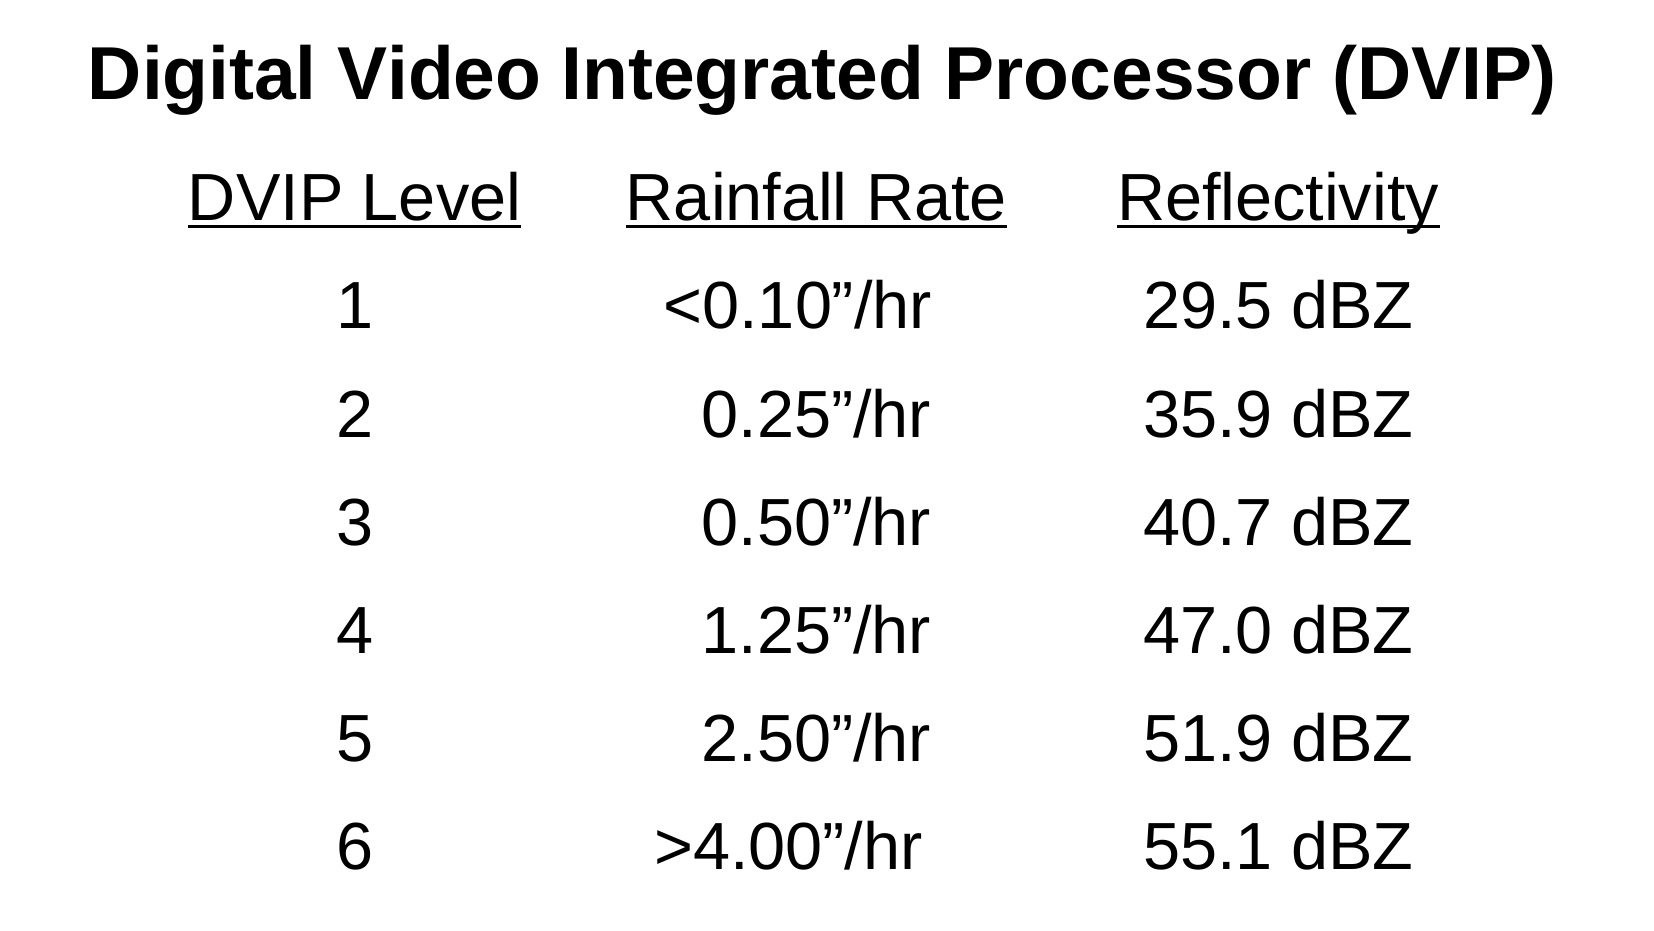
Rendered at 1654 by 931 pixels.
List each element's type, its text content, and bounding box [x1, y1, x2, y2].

table_cell >4.00”/hr [586, 789, 1047, 897]
table_cell 3 [124, 464, 586, 573]
table_cell 1 [124, 248, 586, 356]
table_cell 0.50”/hr [586, 464, 1047, 573]
table_cell 29.5 dBZ [1047, 248, 1509, 356]
table_cell 5 [124, 681, 586, 789]
table_cell 47.0 dBZ [1047, 573, 1509, 681]
table_cell 0.25”/hr [586, 356, 1047, 464]
table_header Rainfall Rate [586, 140, 1047, 248]
table_cell 6 [124, 789, 586, 897]
table_cell 1.25”/hr [586, 573, 1047, 681]
table_header DVIP Level [124, 140, 586, 248]
table_cell 4 [124, 573, 586, 681]
table_cell 2.50”/hr [586, 681, 1047, 789]
title Digital Video Integrated Processor (DVIP) [0, 5, 1651, 133]
table_header Reflectivity [1047, 140, 1509, 248]
table_cell <0.10”/hr [586, 248, 1047, 356]
table_cell 35.9 dBZ [1047, 356, 1509, 464]
table_cell 40.7 dBZ [1047, 464, 1509, 573]
table_cell 2 [124, 356, 586, 464]
table_cell 55.1 dBZ [1047, 789, 1509, 897]
table_cell 51.9 dBZ [1047, 681, 1509, 789]
